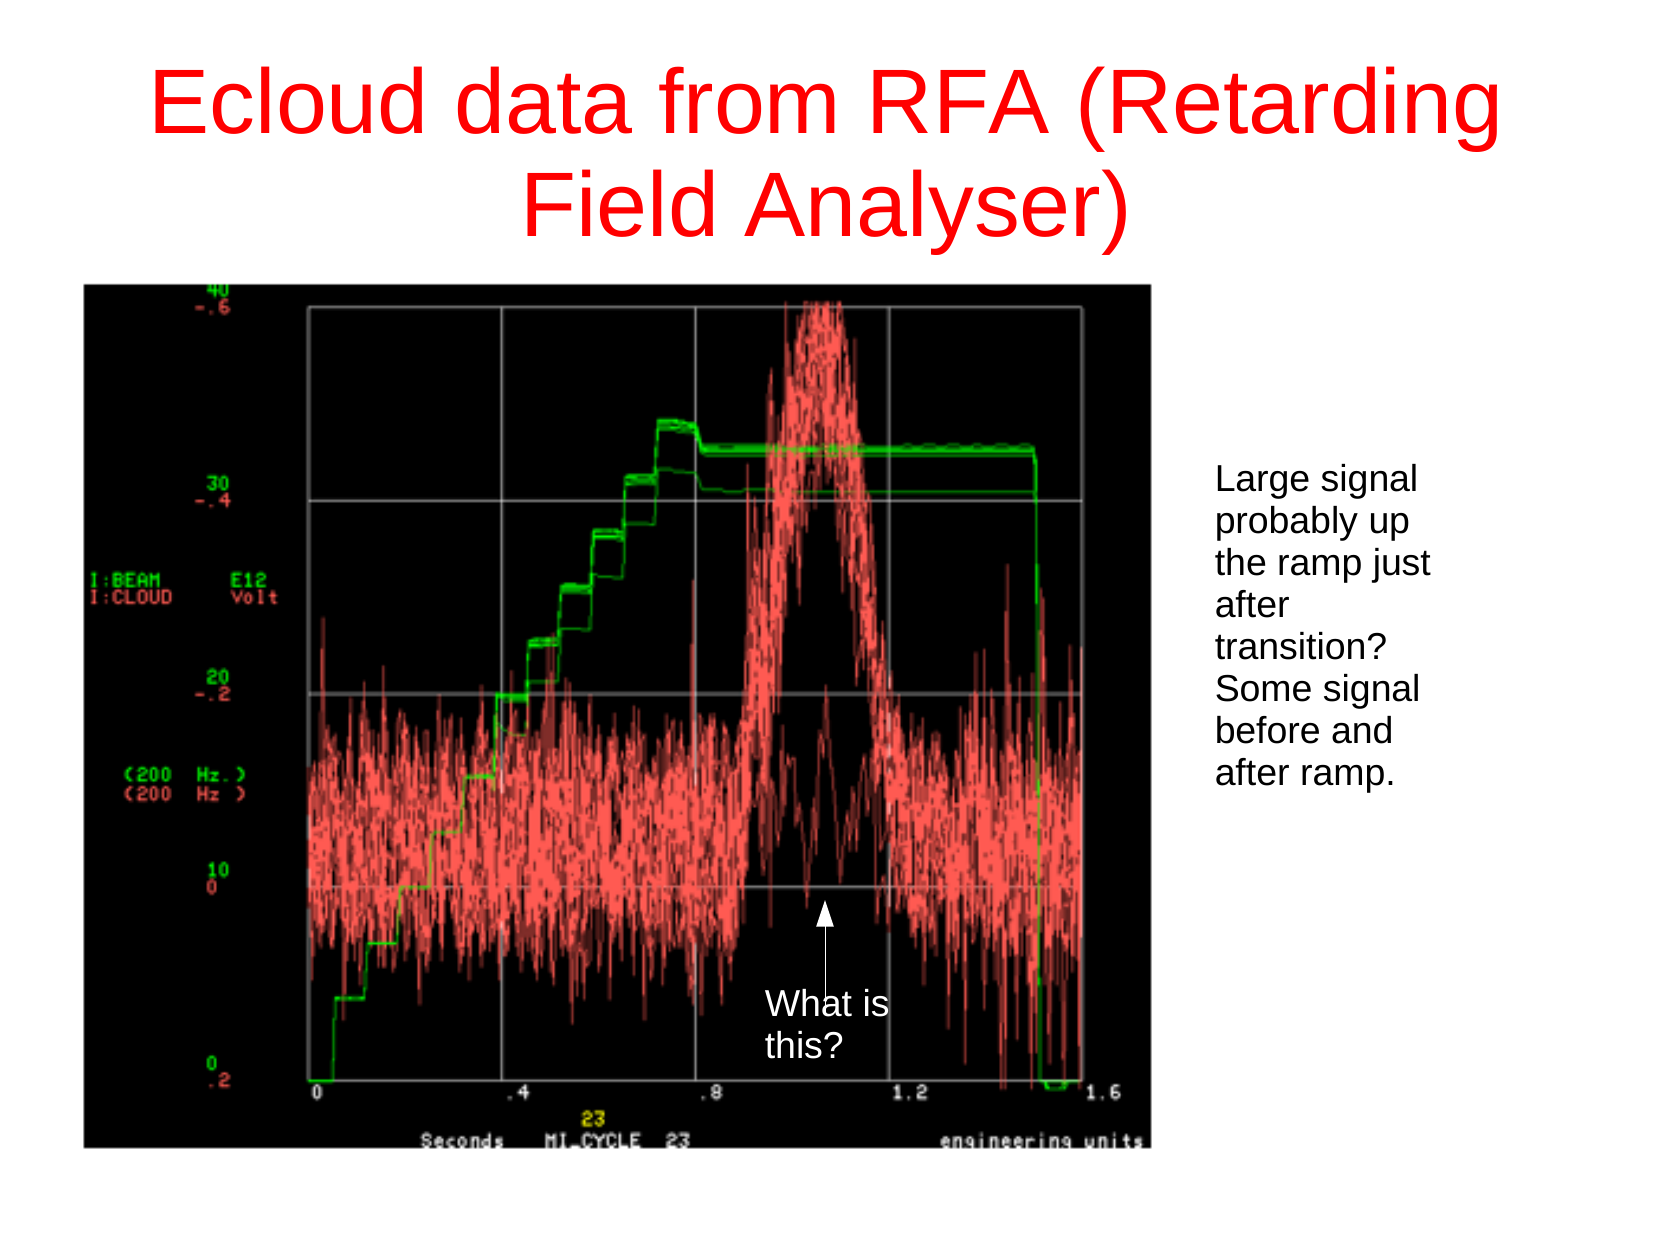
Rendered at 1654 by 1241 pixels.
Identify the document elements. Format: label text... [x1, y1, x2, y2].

text_box What is this? [750, 975, 976, 1074]
title Ecloud data from RFA (Retarding Field Analyser) [82, 50, 1571, 256]
text_box Large signal probably up the ramp just after transition? Some signal before and after ramp. [1200, 450, 1463, 801]
picture [75, 278, 1166, 1163]
